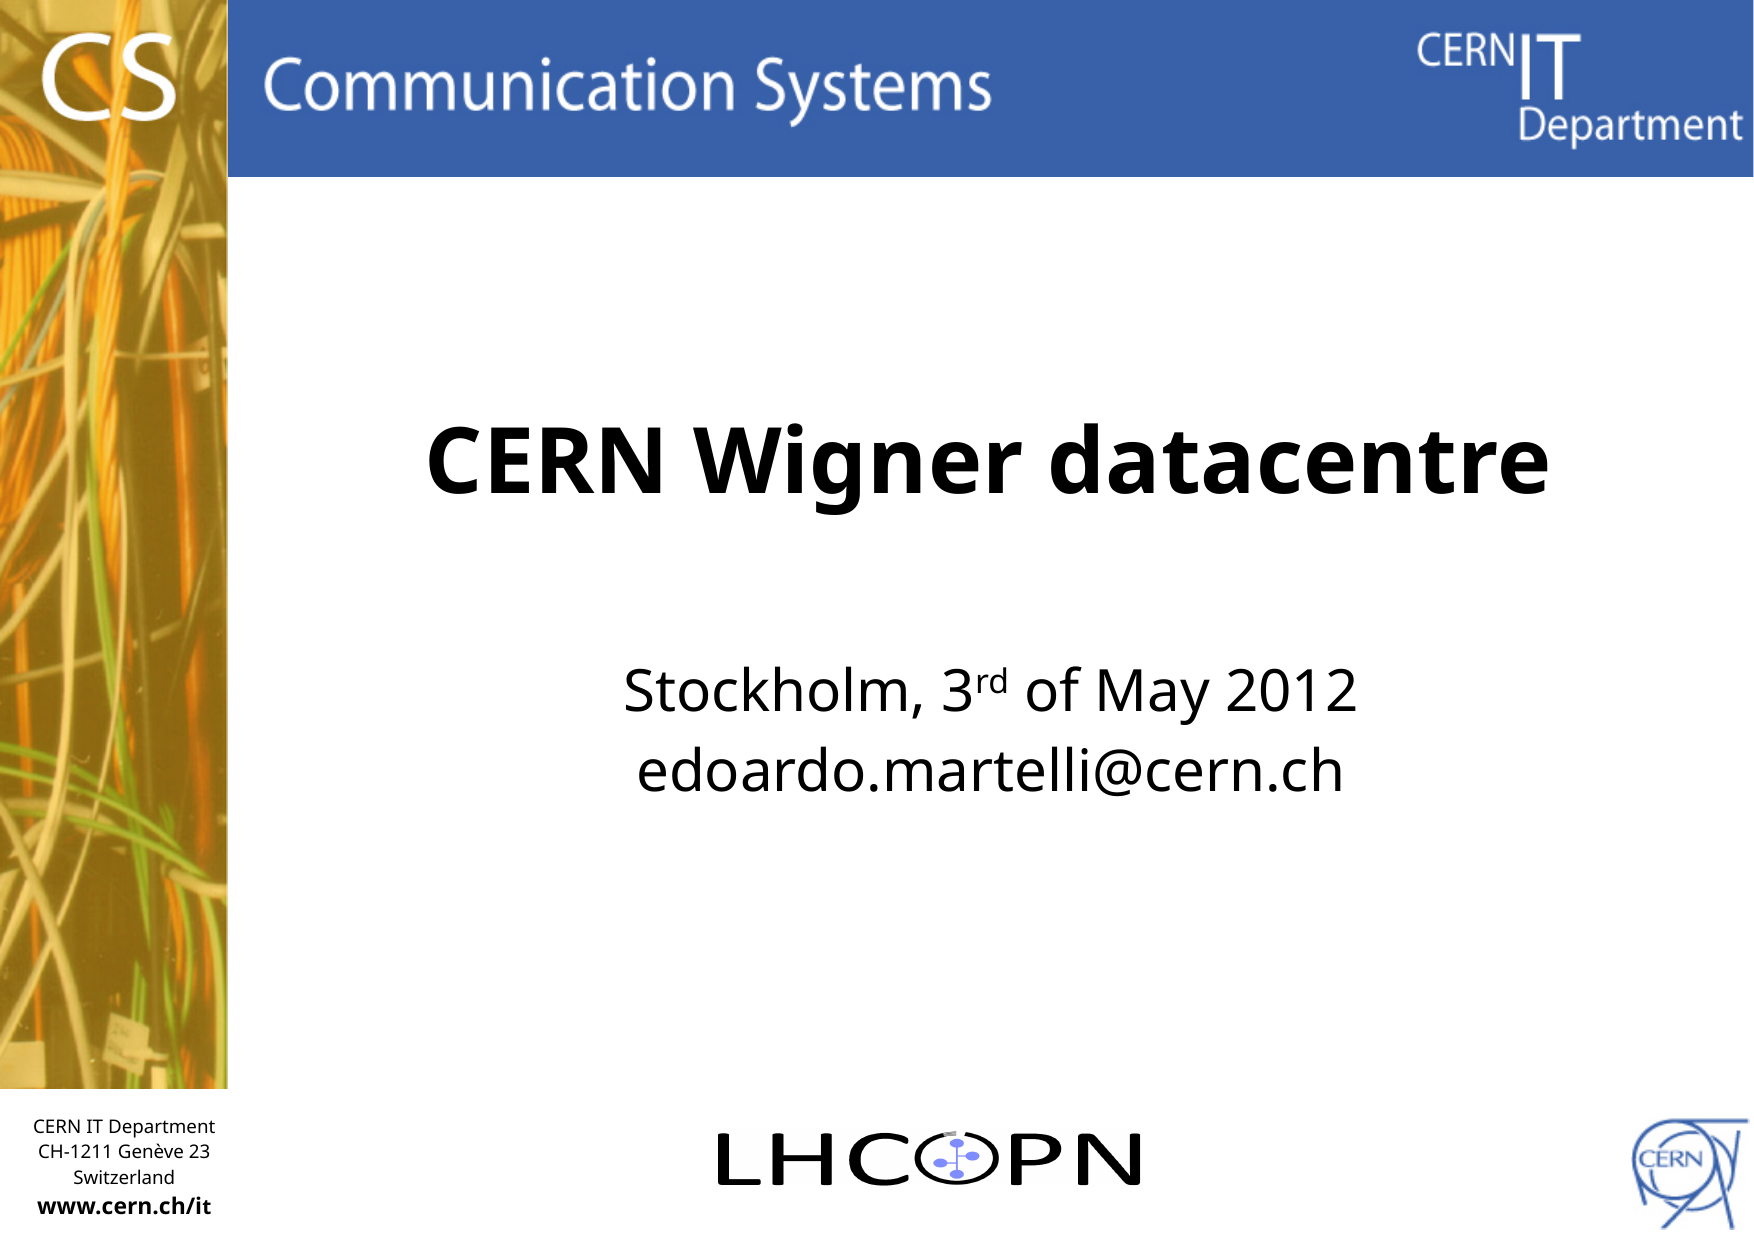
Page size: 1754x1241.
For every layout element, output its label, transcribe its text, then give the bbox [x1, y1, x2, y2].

text_box Stockholm, 3rd of May 2012 edoardo.martelli@cern.ch [345, 642, 1637, 975]
picture [1631, 1117, 1750, 1230]
picture [713, 1128, 1149, 1189]
title CERN Wigner datacentre [326, 324, 1652, 593]
picture [0, 0, 1754, 1089]
text_box CERN IT Department CH-1211 Genève 23 Switzerland www.cern.ch/it [0, 1105, 249, 1229]
